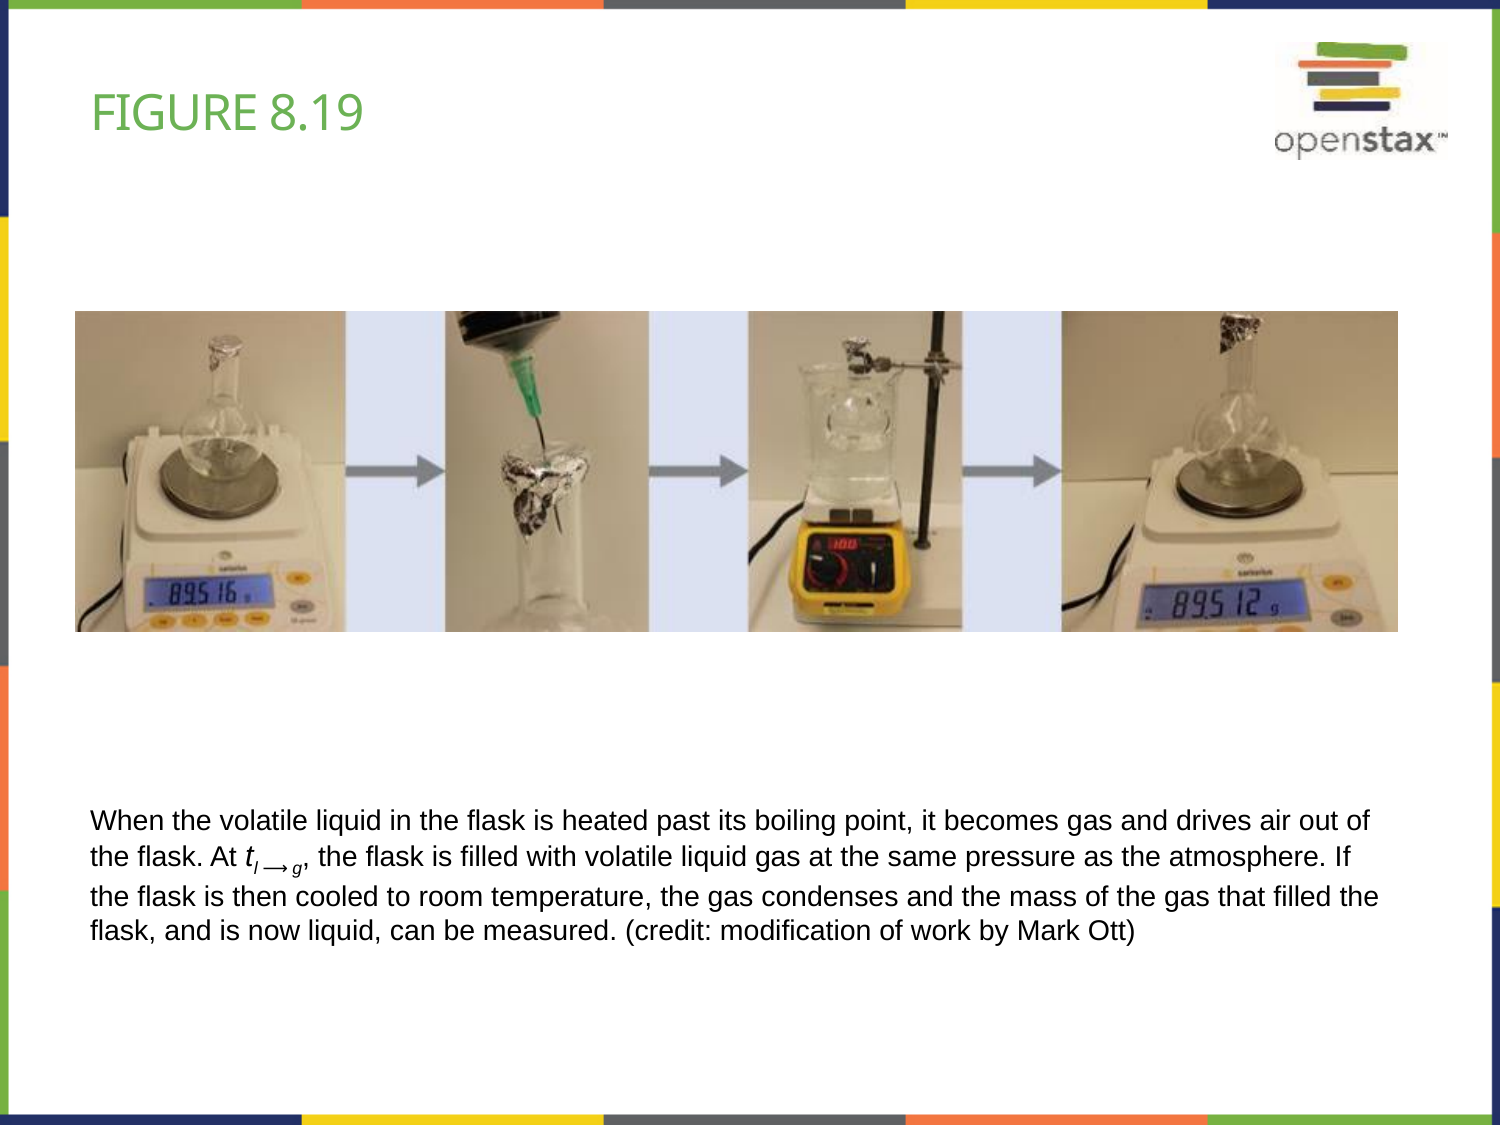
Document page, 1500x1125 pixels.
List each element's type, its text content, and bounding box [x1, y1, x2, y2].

list When the volatile liquid in the flask is heated past its boiling point, it becomes gas and drives air out of the flask. At tl ⟶ g, the flask is filled with volatile liquid gas at the same pressure as the atmosphere. If the flask is then cooled to room temperature, the gas condenses and the mass of the gas that filled the flask, and is now liquid, can be measured. (credit: modification of work by Mark Ott) [75, 794, 1398, 986]
picture [0, 0, 1500, 1125]
title Figure 8.19 [75, 39, 1398, 148]
